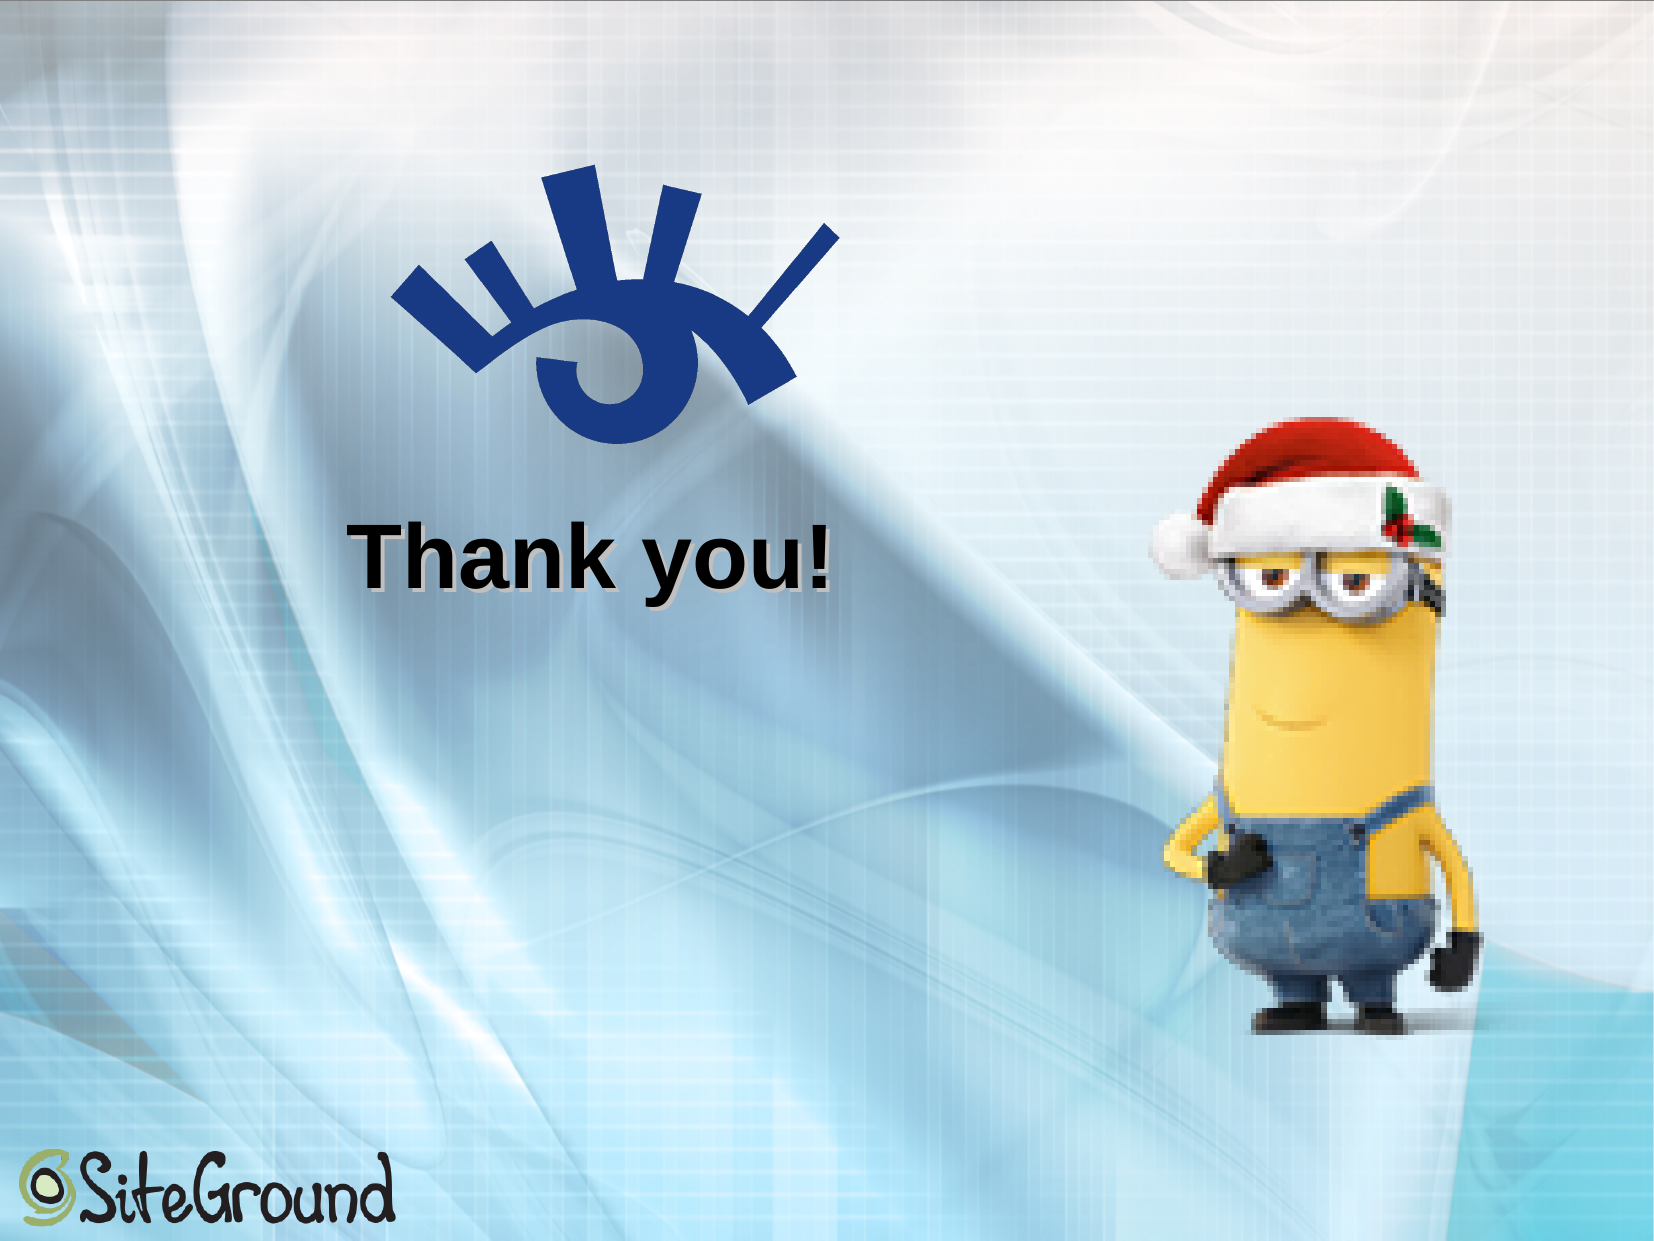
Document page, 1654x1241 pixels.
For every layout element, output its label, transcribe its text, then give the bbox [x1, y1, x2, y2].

picture [1002, 374, 1654, 1068]
title Thank you! [0, 452, 1002, 661]
picture [390, 164, 840, 468]
picture [15, 1145, 396, 1233]
